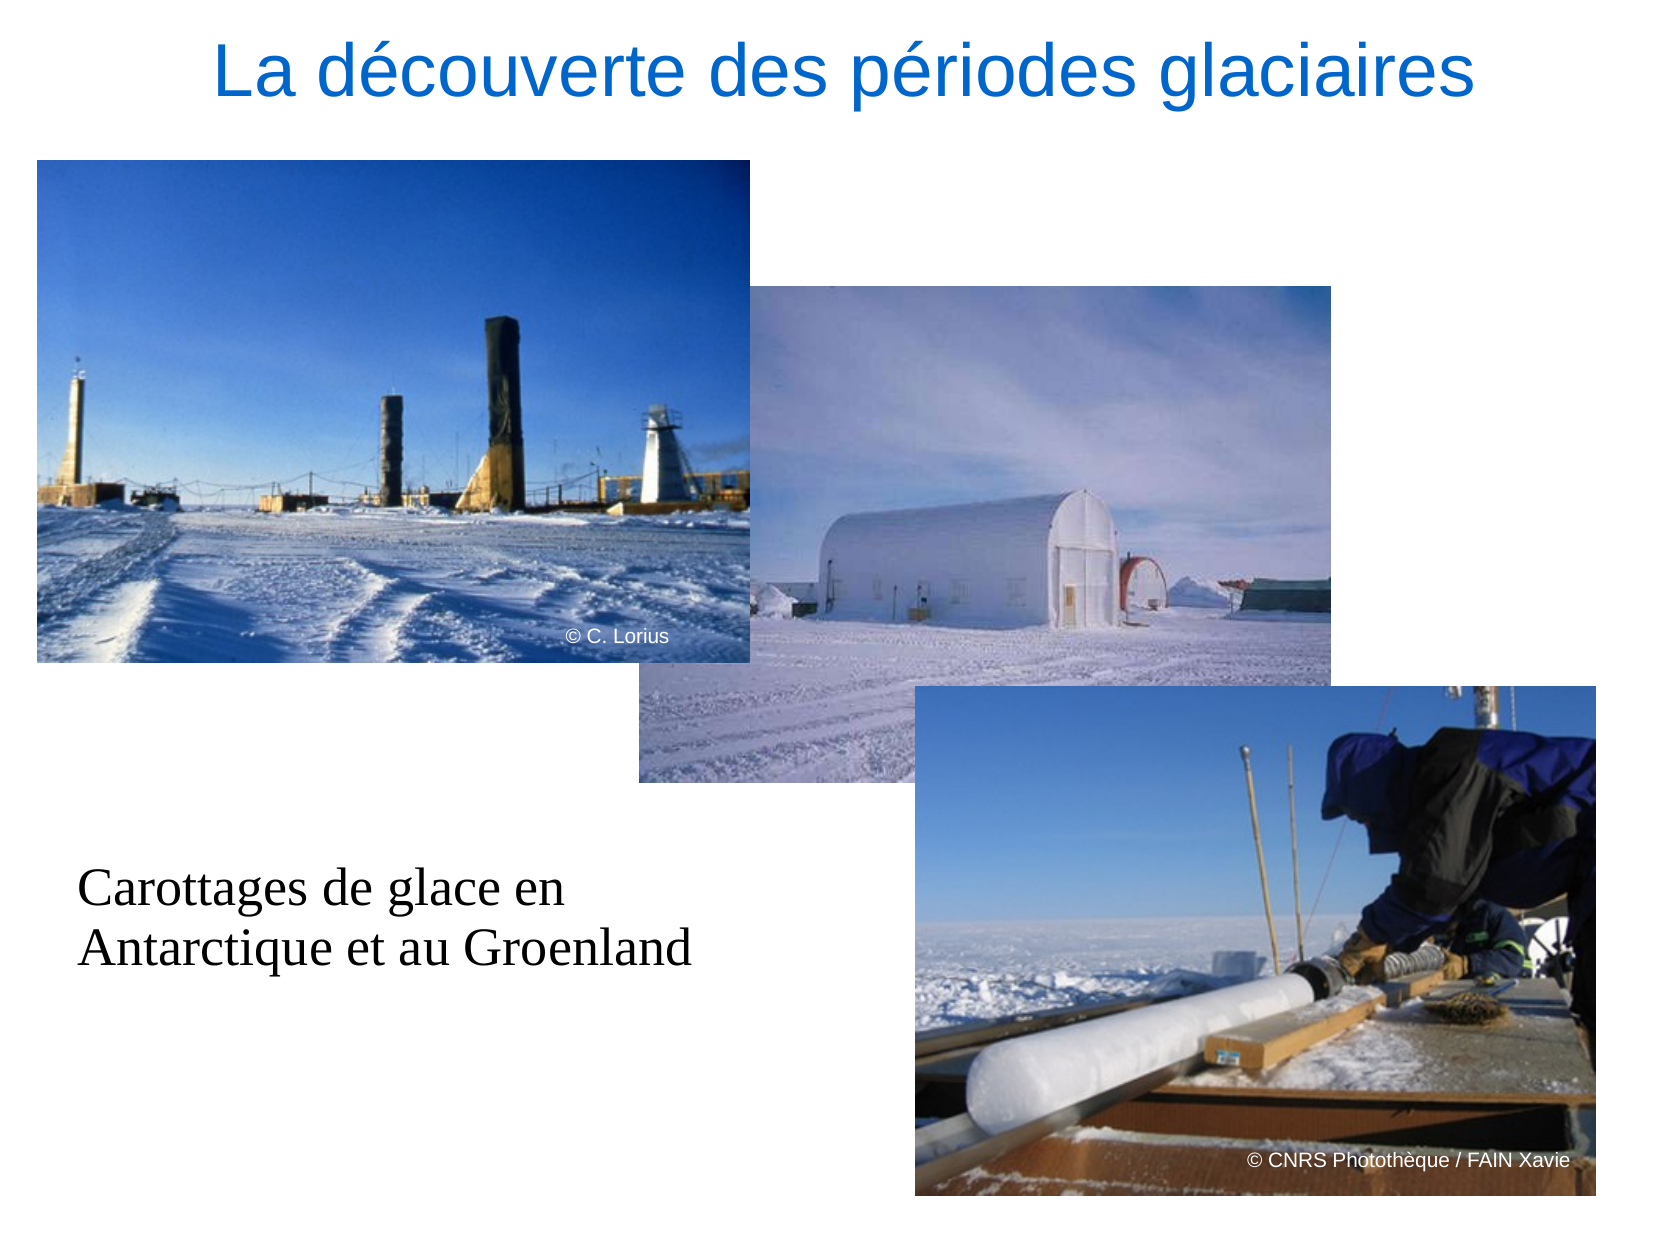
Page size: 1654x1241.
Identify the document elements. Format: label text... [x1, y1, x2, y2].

title La découverte des périodes glaciaires [55, 21, 1634, 125]
text_box © CNRS Photothèque / FAIN Xavie [1232, 1141, 1586, 1180]
text_box © C. Lorius [550, 617, 708, 679]
picture [37, 160, 1596, 1196]
text_box Carottages de glace en Antarctique et au Groenland [62, 849, 789, 985]
